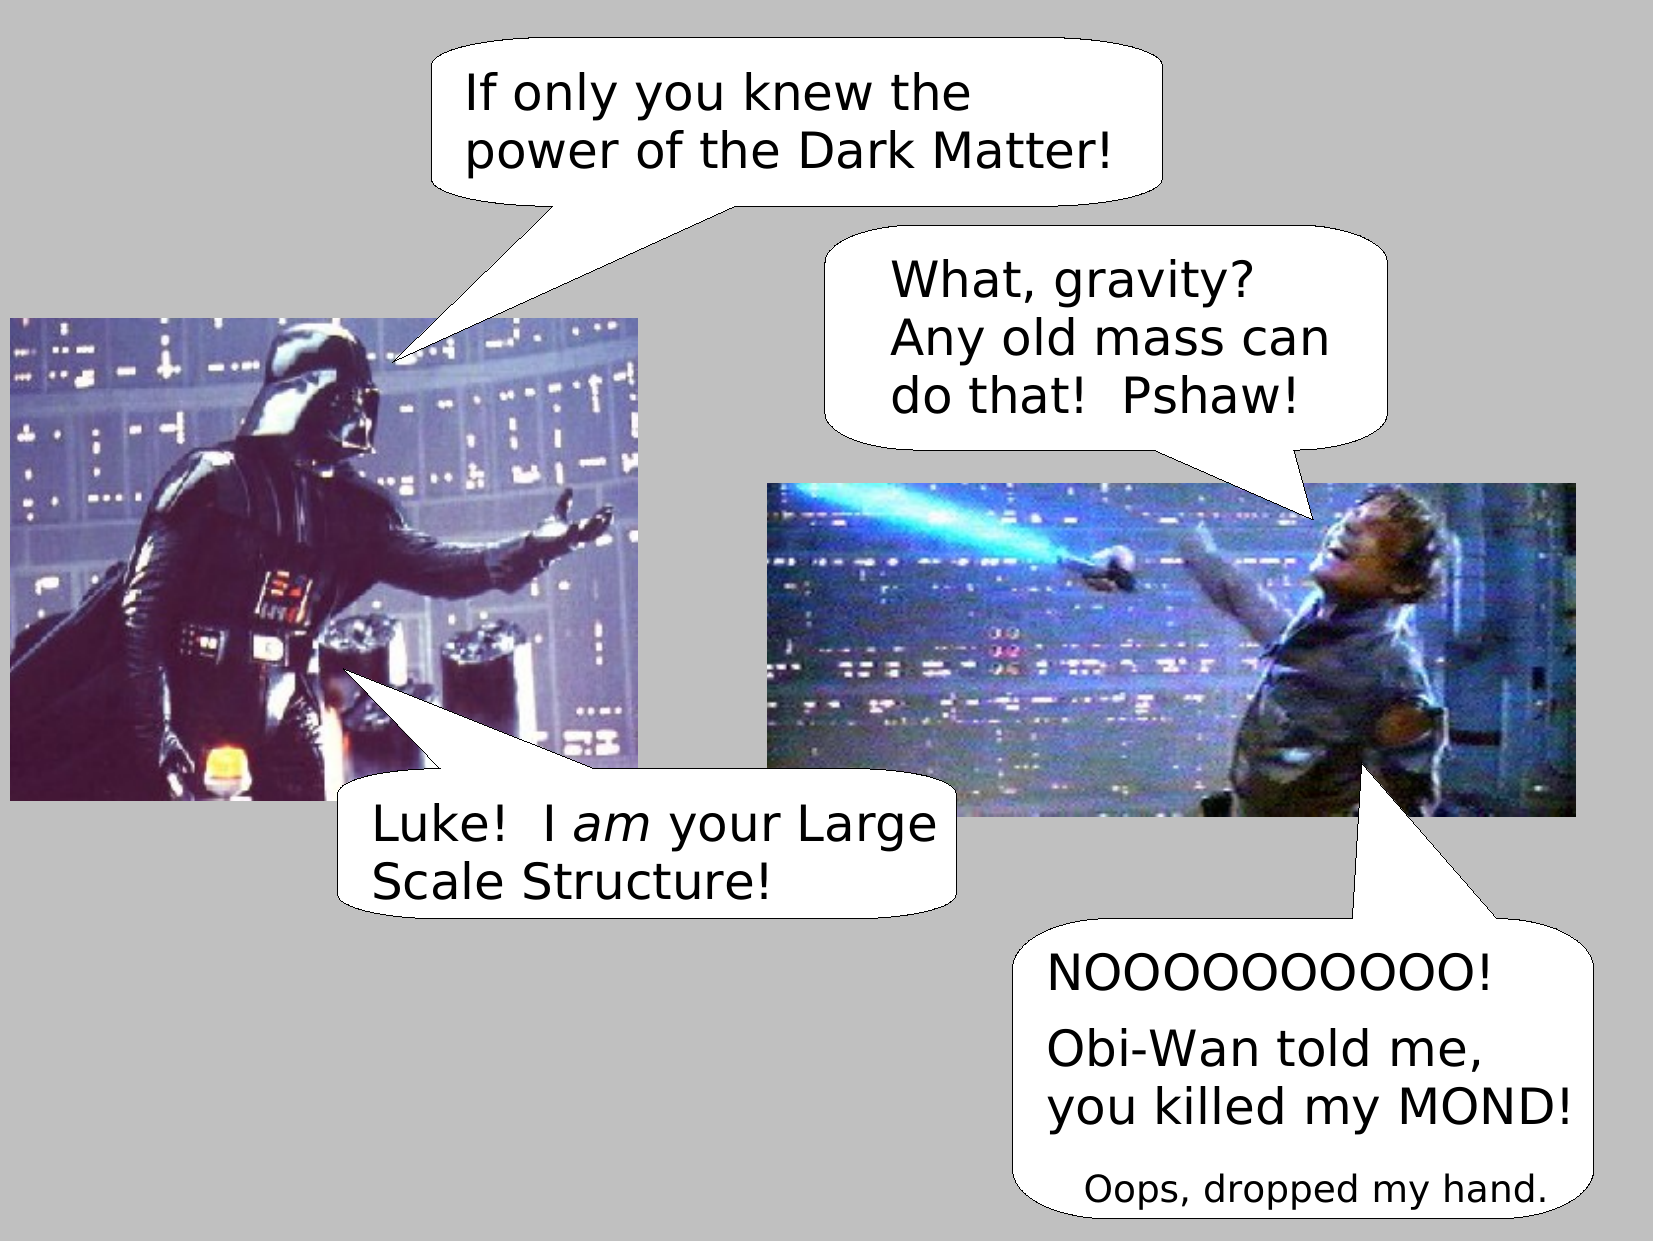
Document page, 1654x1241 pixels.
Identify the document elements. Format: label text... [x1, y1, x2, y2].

text_box What, gravity? Any old mass can do that! Pshaw! [875, 243, 1388, 434]
text_box If only you knew the power of the Dark Matter! [450, 56, 1145, 188]
picture [767, 483, 1576, 817]
text_box [1035, 762, 1571, 936]
text_box Luke! I am your Large Scale Structure! [356, 787, 1013, 919]
text_box [392, 37, 1163, 363]
text_box Oops, dropped my hand. [1068, 1160, 1594, 1219]
picture [10, 318, 638, 801]
text_box [824, 225, 1374, 520]
text_box NOOOOOOOOOO! Obi-Wan told me, you killed my MOND! [1031, 936, 1595, 1144]
text_box [337, 668, 953, 909]
text_box [1012, 939, 1594, 1214]
